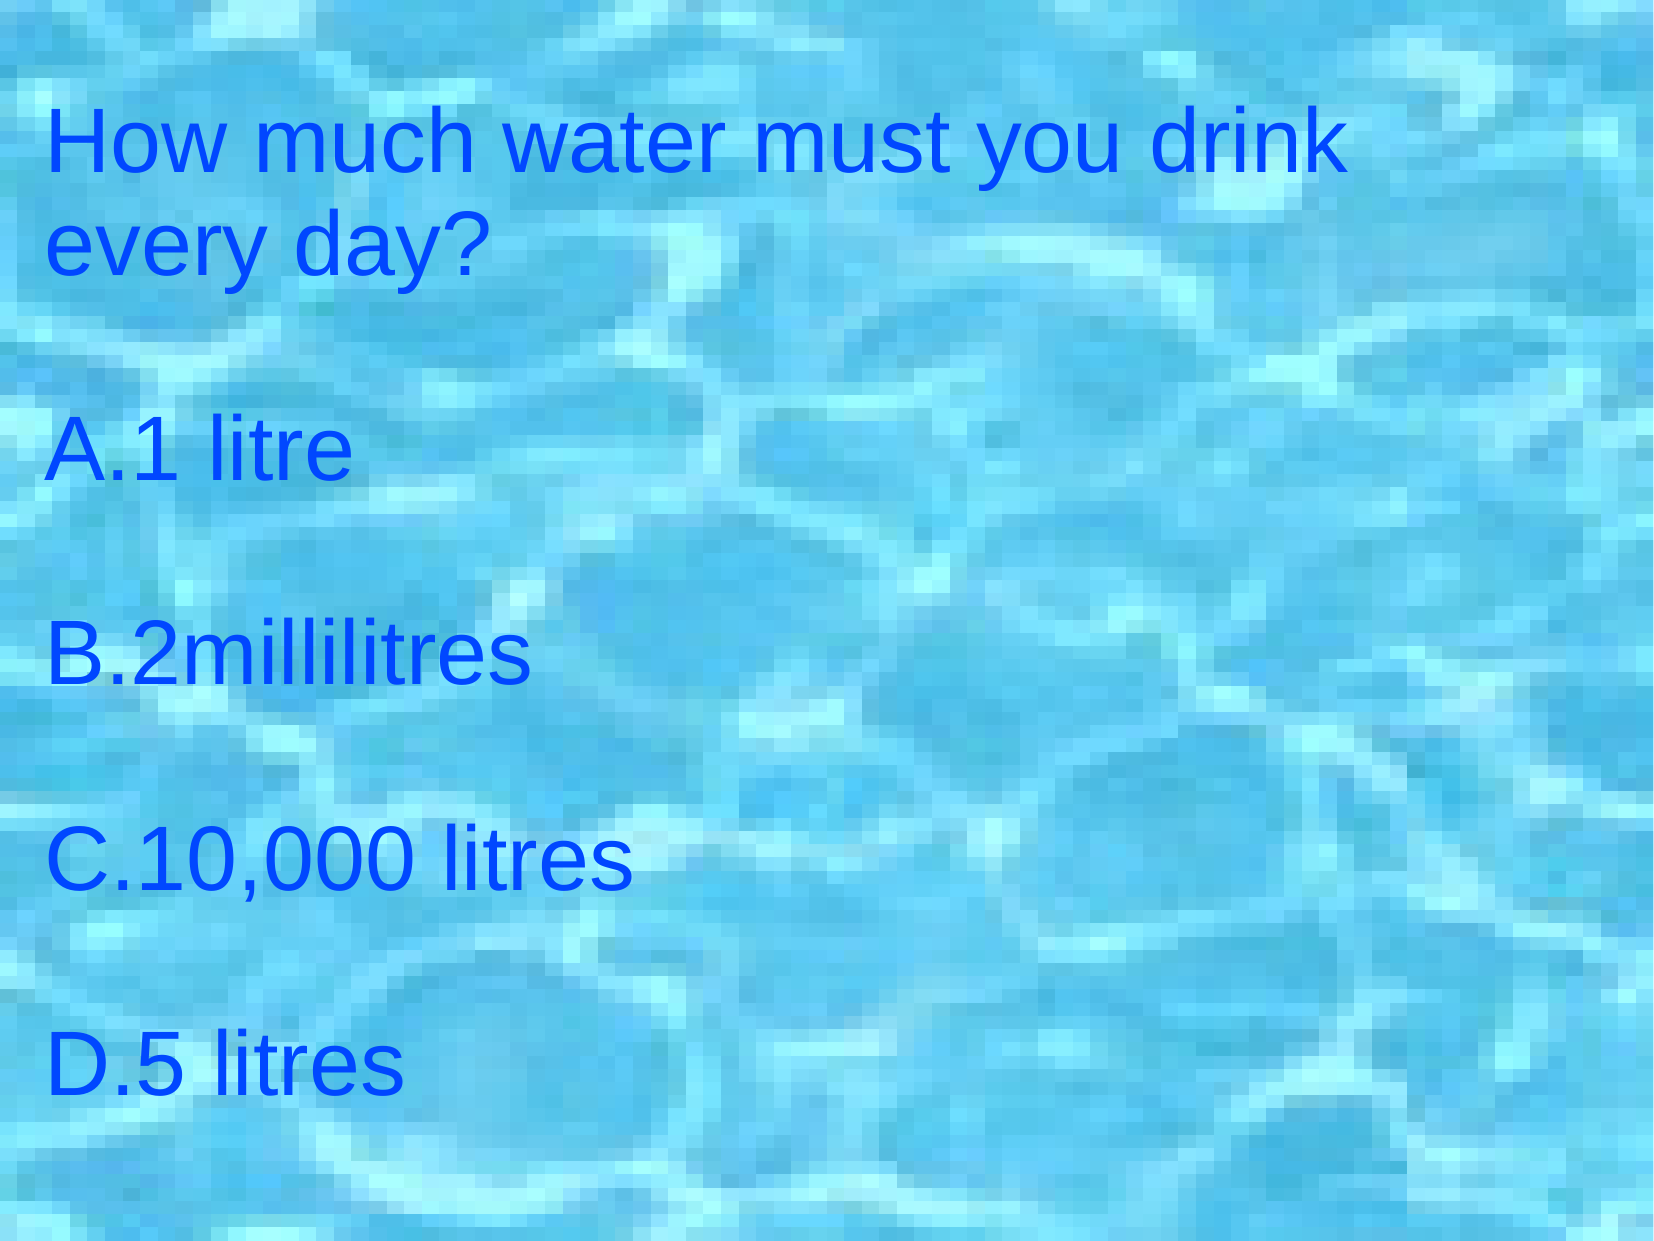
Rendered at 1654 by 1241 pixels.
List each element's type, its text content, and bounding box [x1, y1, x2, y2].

picture [0, 0, 1654, 1241]
text_box How much water must you drink every day? A.1 litre B.2millilitres C.10,000 litres D.5 litres [29, 82, 1595, 1123]
